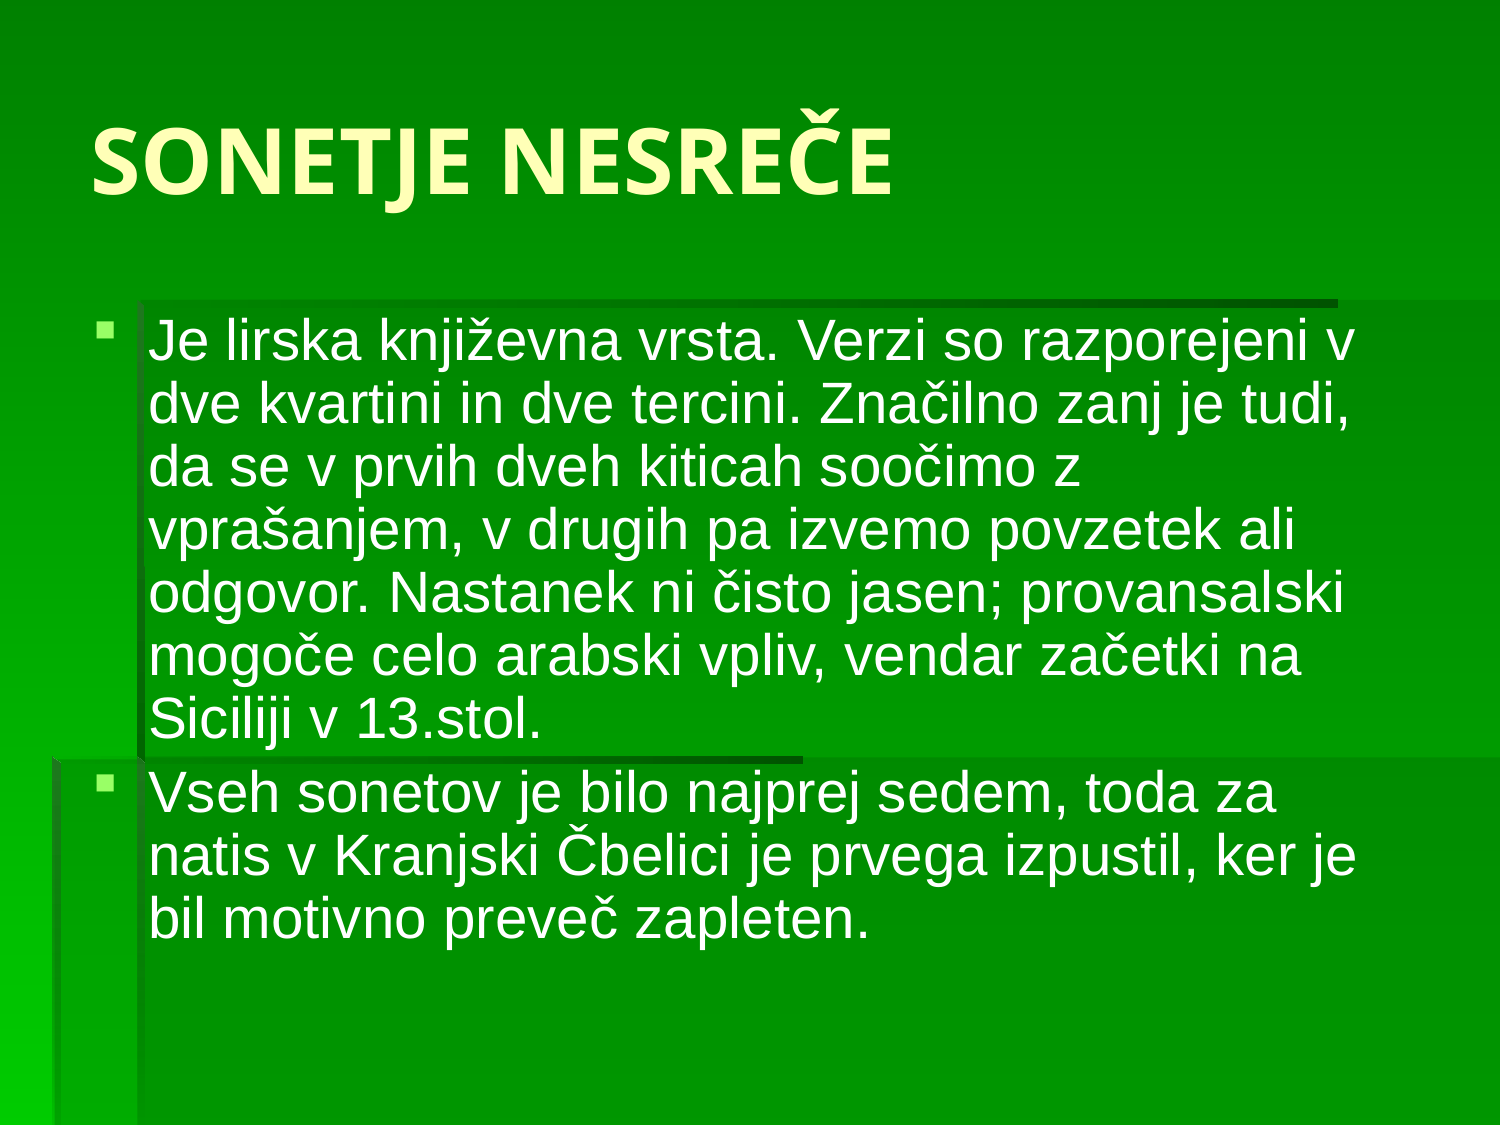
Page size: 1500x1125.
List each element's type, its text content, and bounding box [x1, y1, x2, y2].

title SONETJE NESREČE [75, 40, 1451, 275]
list Je lirska književna vrsta. Verzi so razporejeni v dve kvartini in dve tercini. Značilno zanj je tudi, da se v prvih dveh kiticah soočimo z vprašanjem, v drugih pa izvemo povzetek ali odgovor. Nastanek ni čisto jasen; provansalski mogoče celo arabski vpliv, vendar začetki na Siciliji v 13.stol. Vseh sonetov je bilo najprej sedem, toda za natis v Kranjski Čbelici je prvega izpustil, ker je bil motivno preveč zapleten. [76, 302, 1391, 991]
